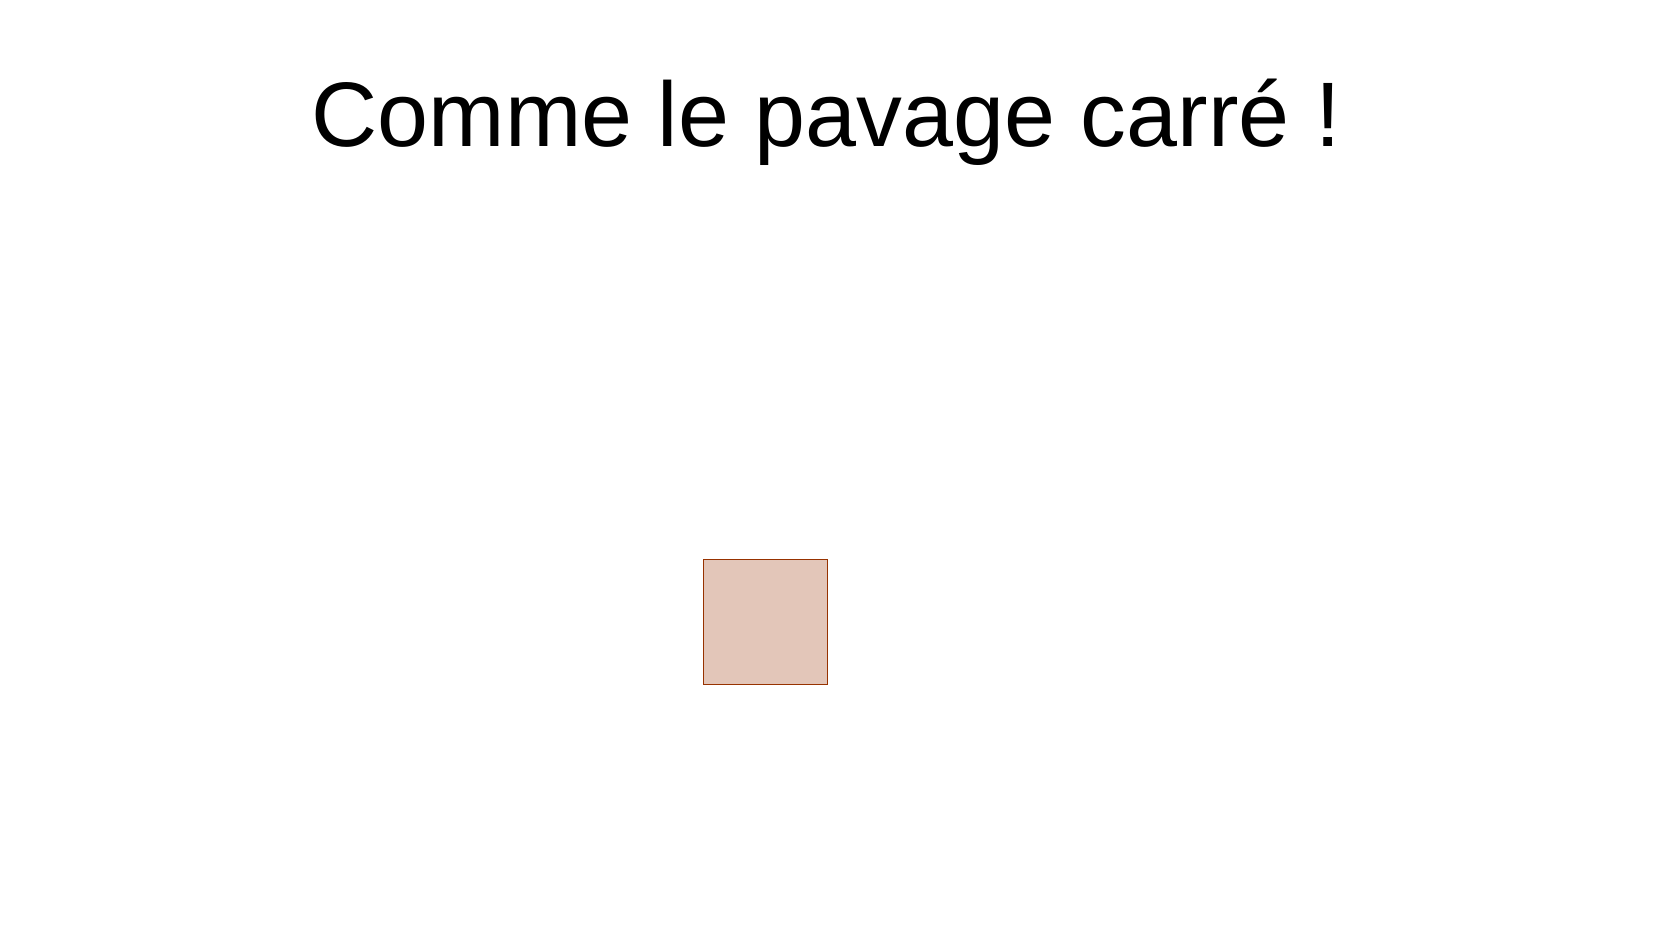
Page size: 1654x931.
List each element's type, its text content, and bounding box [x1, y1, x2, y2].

picture [614, 460, 1063, 851]
title Comme le pavage carré ! [82, 37, 1571, 193]
